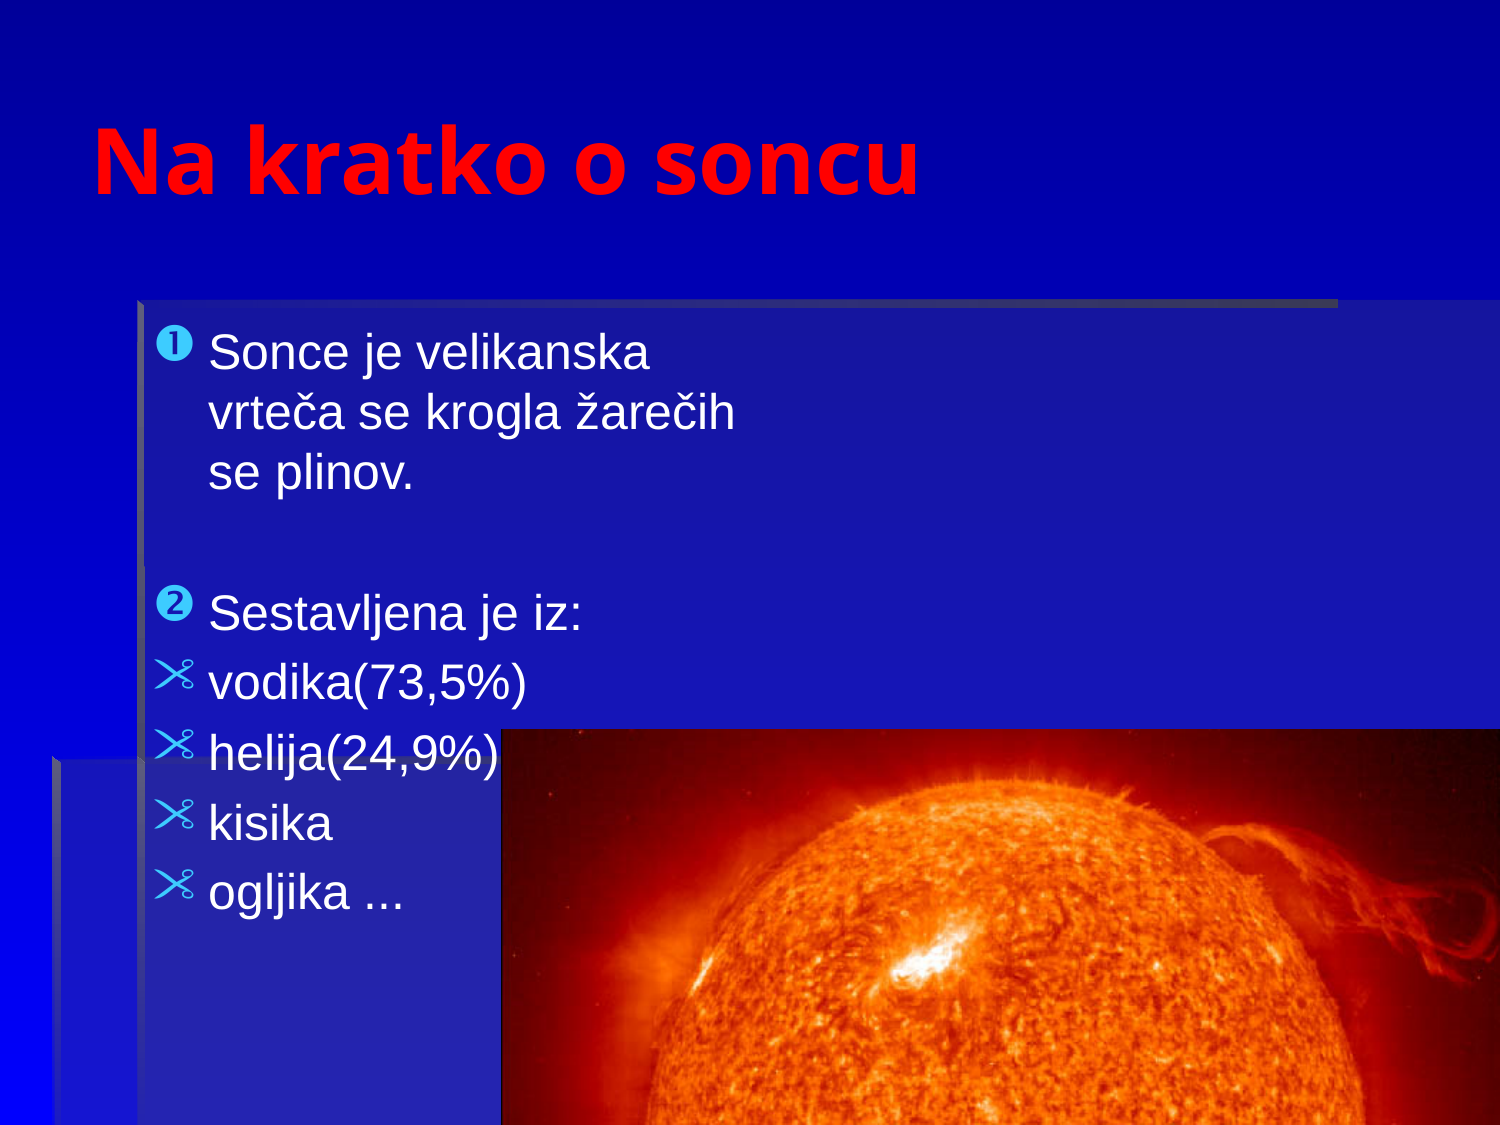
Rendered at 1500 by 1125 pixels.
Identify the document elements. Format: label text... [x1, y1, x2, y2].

list Sonce je velikanska vrteča se krogla žarečih se plinov. Sestavljena je iz: vodika(73,5%) helija(24,9%) kisika ogljika ... [137, 312, 782, 1000]
picture [501, 729, 1500, 1125]
title Na kratko o soncu [75, 40, 1451, 275]
